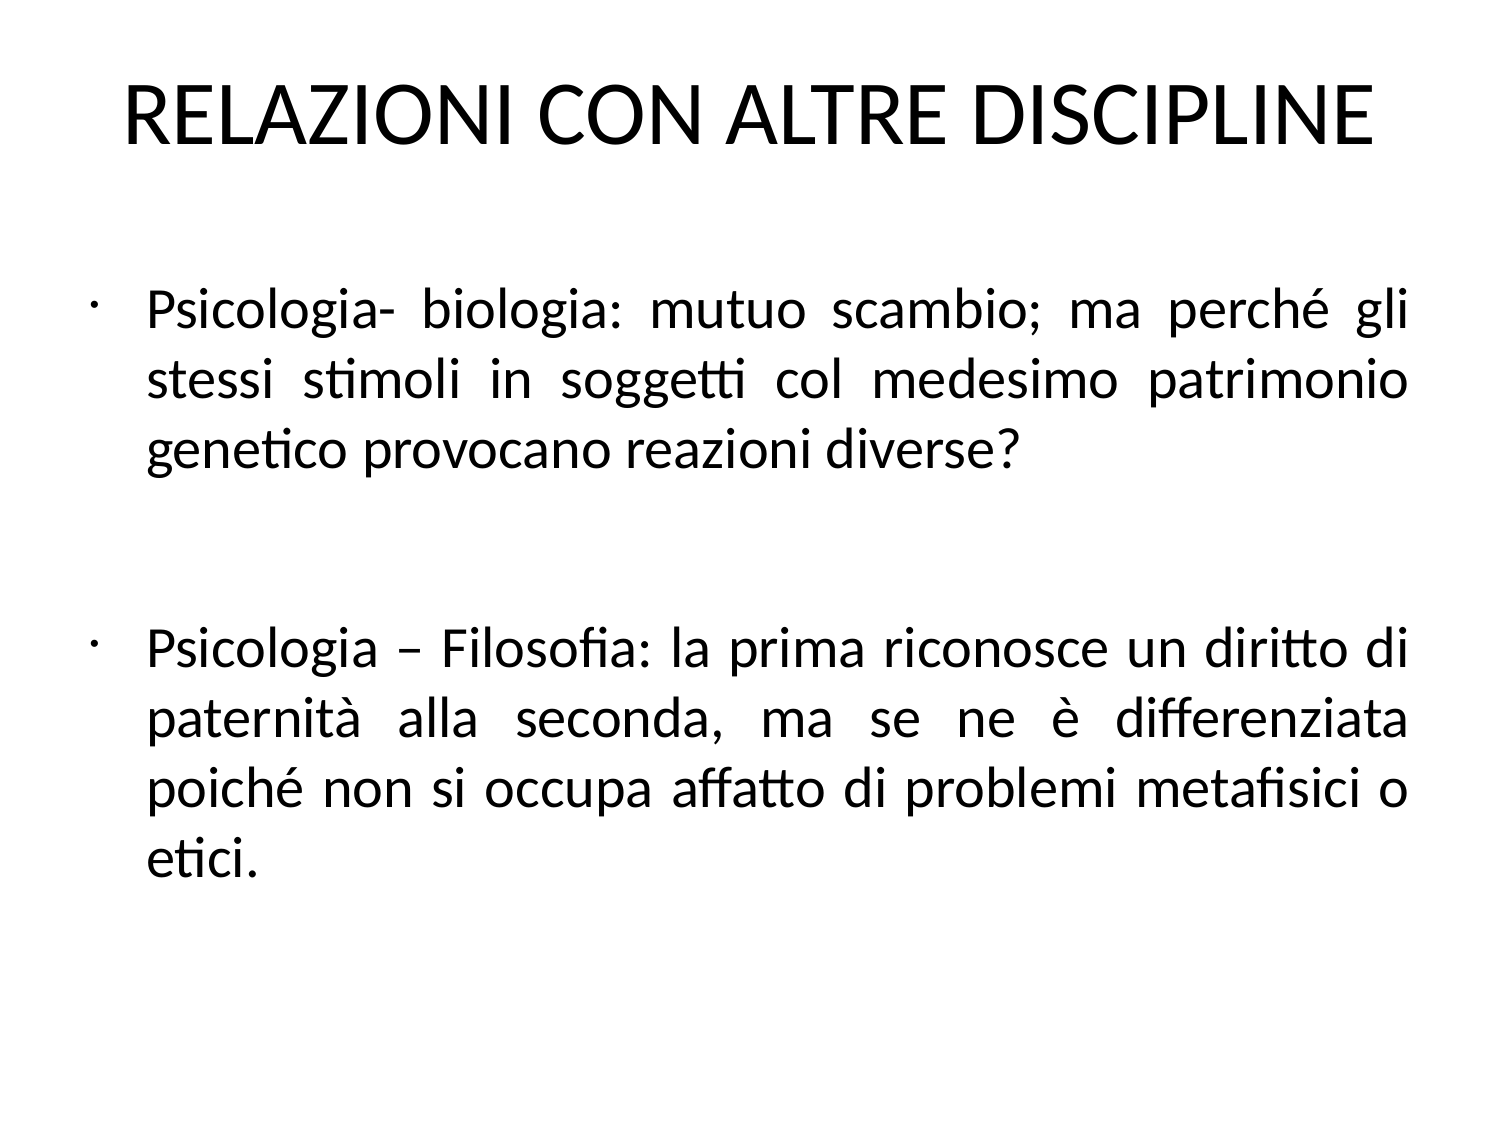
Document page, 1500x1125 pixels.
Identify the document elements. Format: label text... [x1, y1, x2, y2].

list Psicologia- biologia: mutuo scambio; ma perché gli stessi stimoli in soggetti col medesimo patrimonio genetico provocano reazioni diverse? Psicologia – Filosofia: la prima riconosce un diritto di paternità alla seconda, ma se ne è differenziata poiché non si occupa affatto di problemi metafisici o etici. [75, 262, 1425, 1005]
title RELAZIONI CON ALTRE DISCIPLINE [75, 45, 1425, 233]
